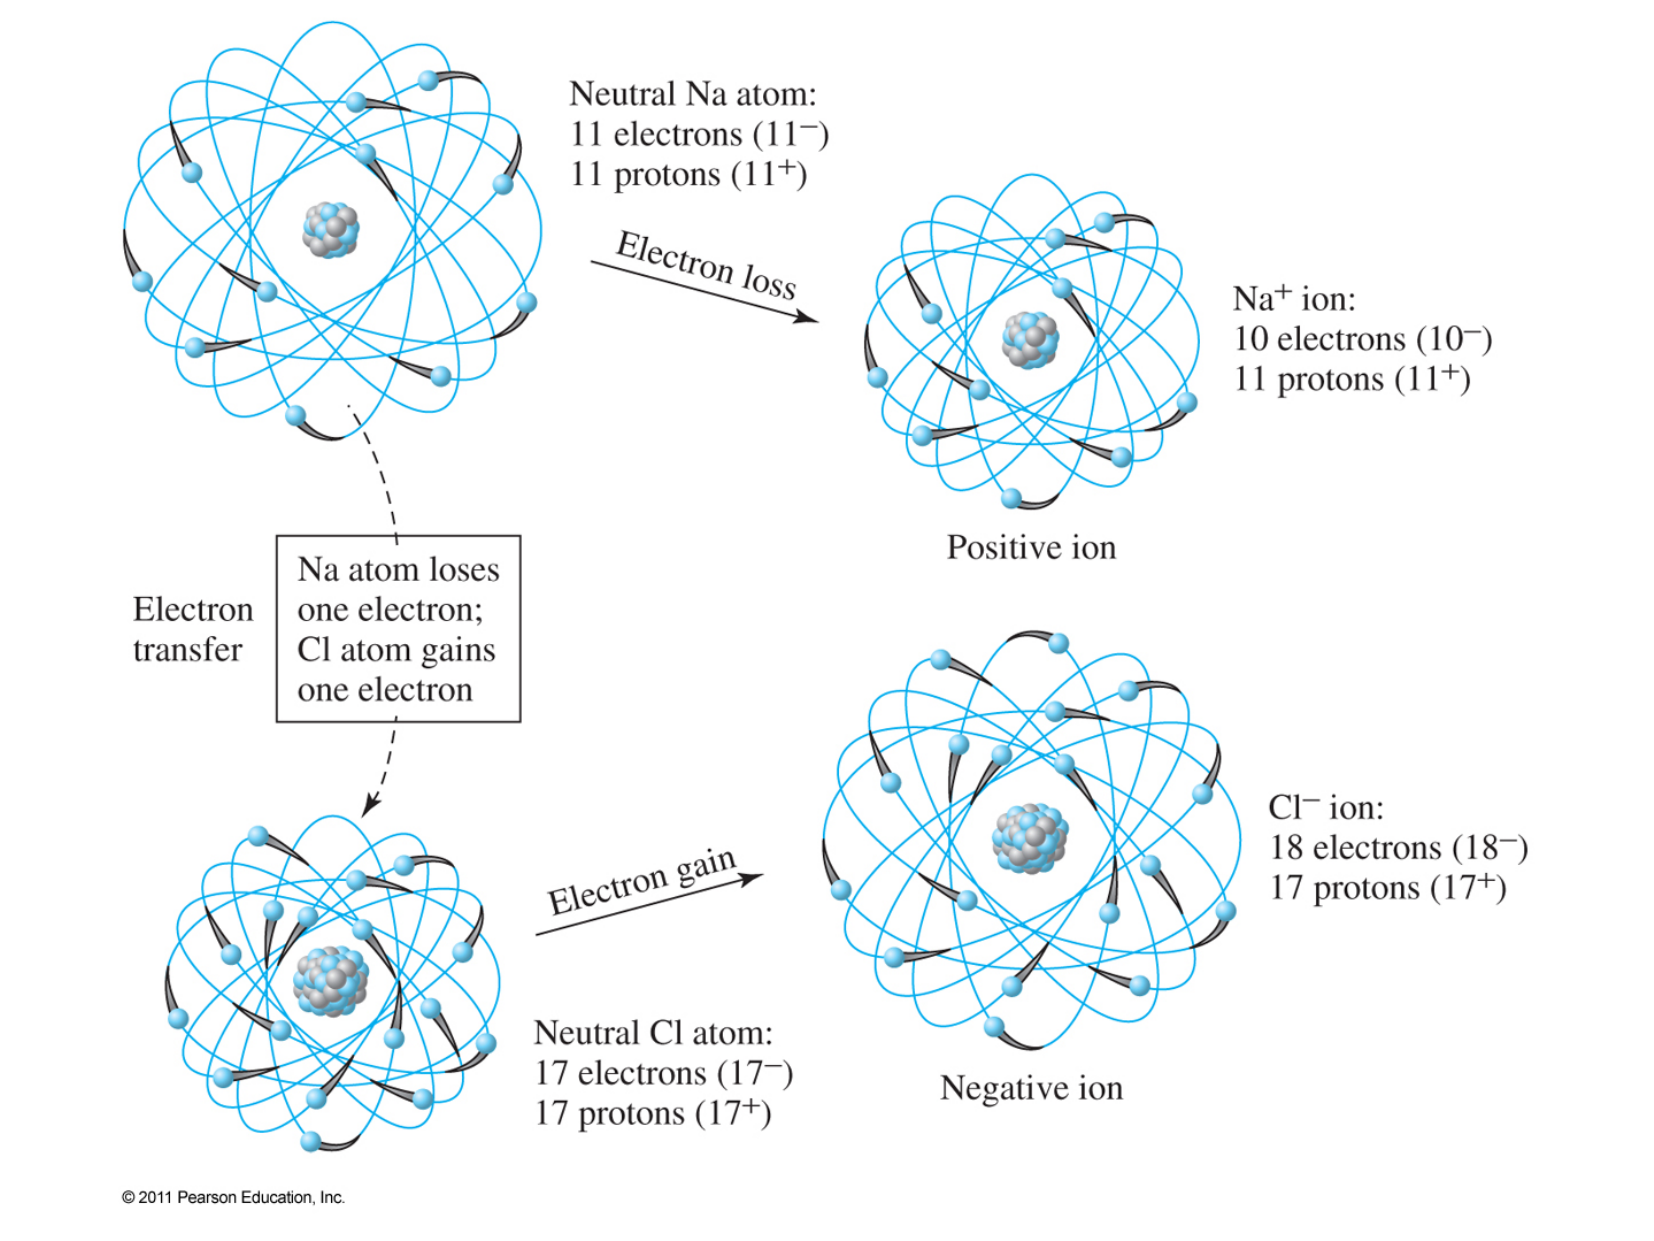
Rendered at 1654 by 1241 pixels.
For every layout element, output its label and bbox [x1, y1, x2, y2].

picture [100, 0, 1554, 1241]
